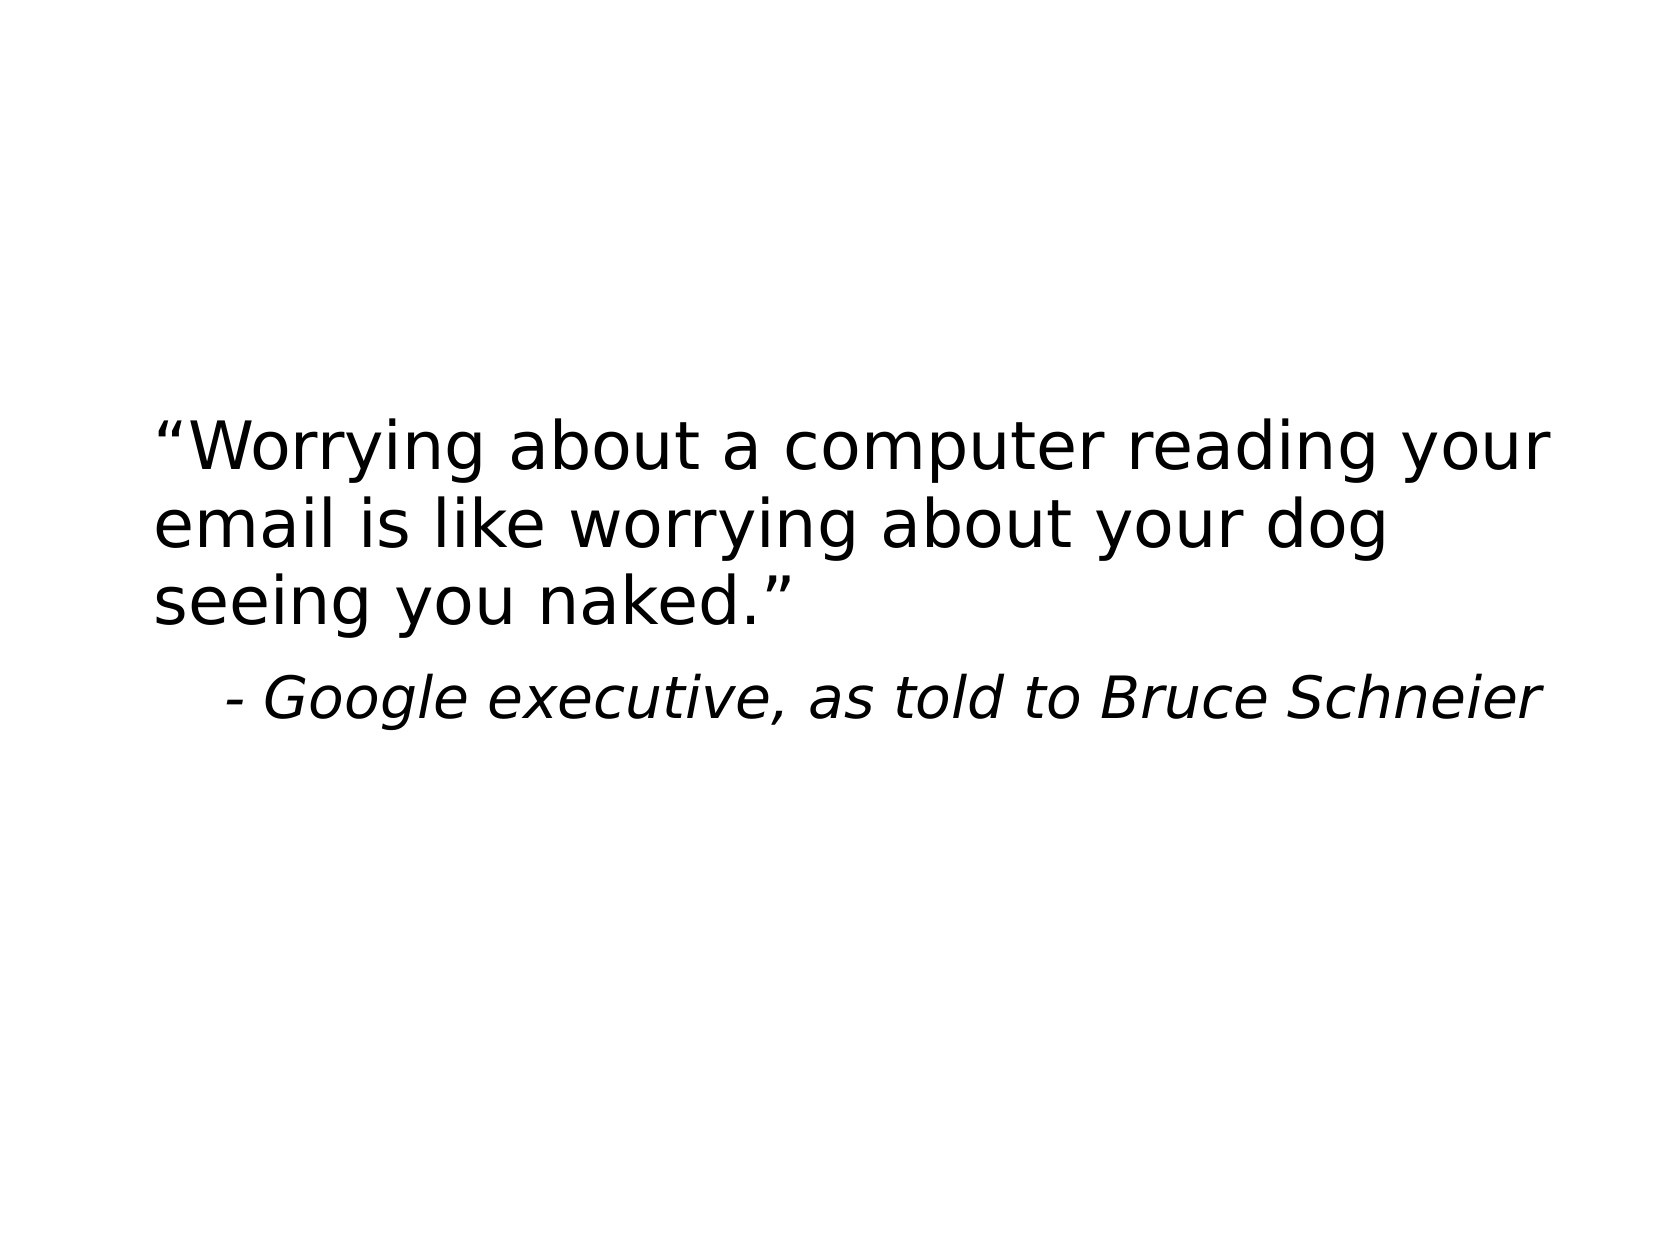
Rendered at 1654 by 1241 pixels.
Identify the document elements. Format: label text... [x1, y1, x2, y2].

list “Worrying about a computer reading your email is like worrying about your dog seeing you naked.” - Google executive, as told to Bruce Schneier [82, 407, 1571, 833]
